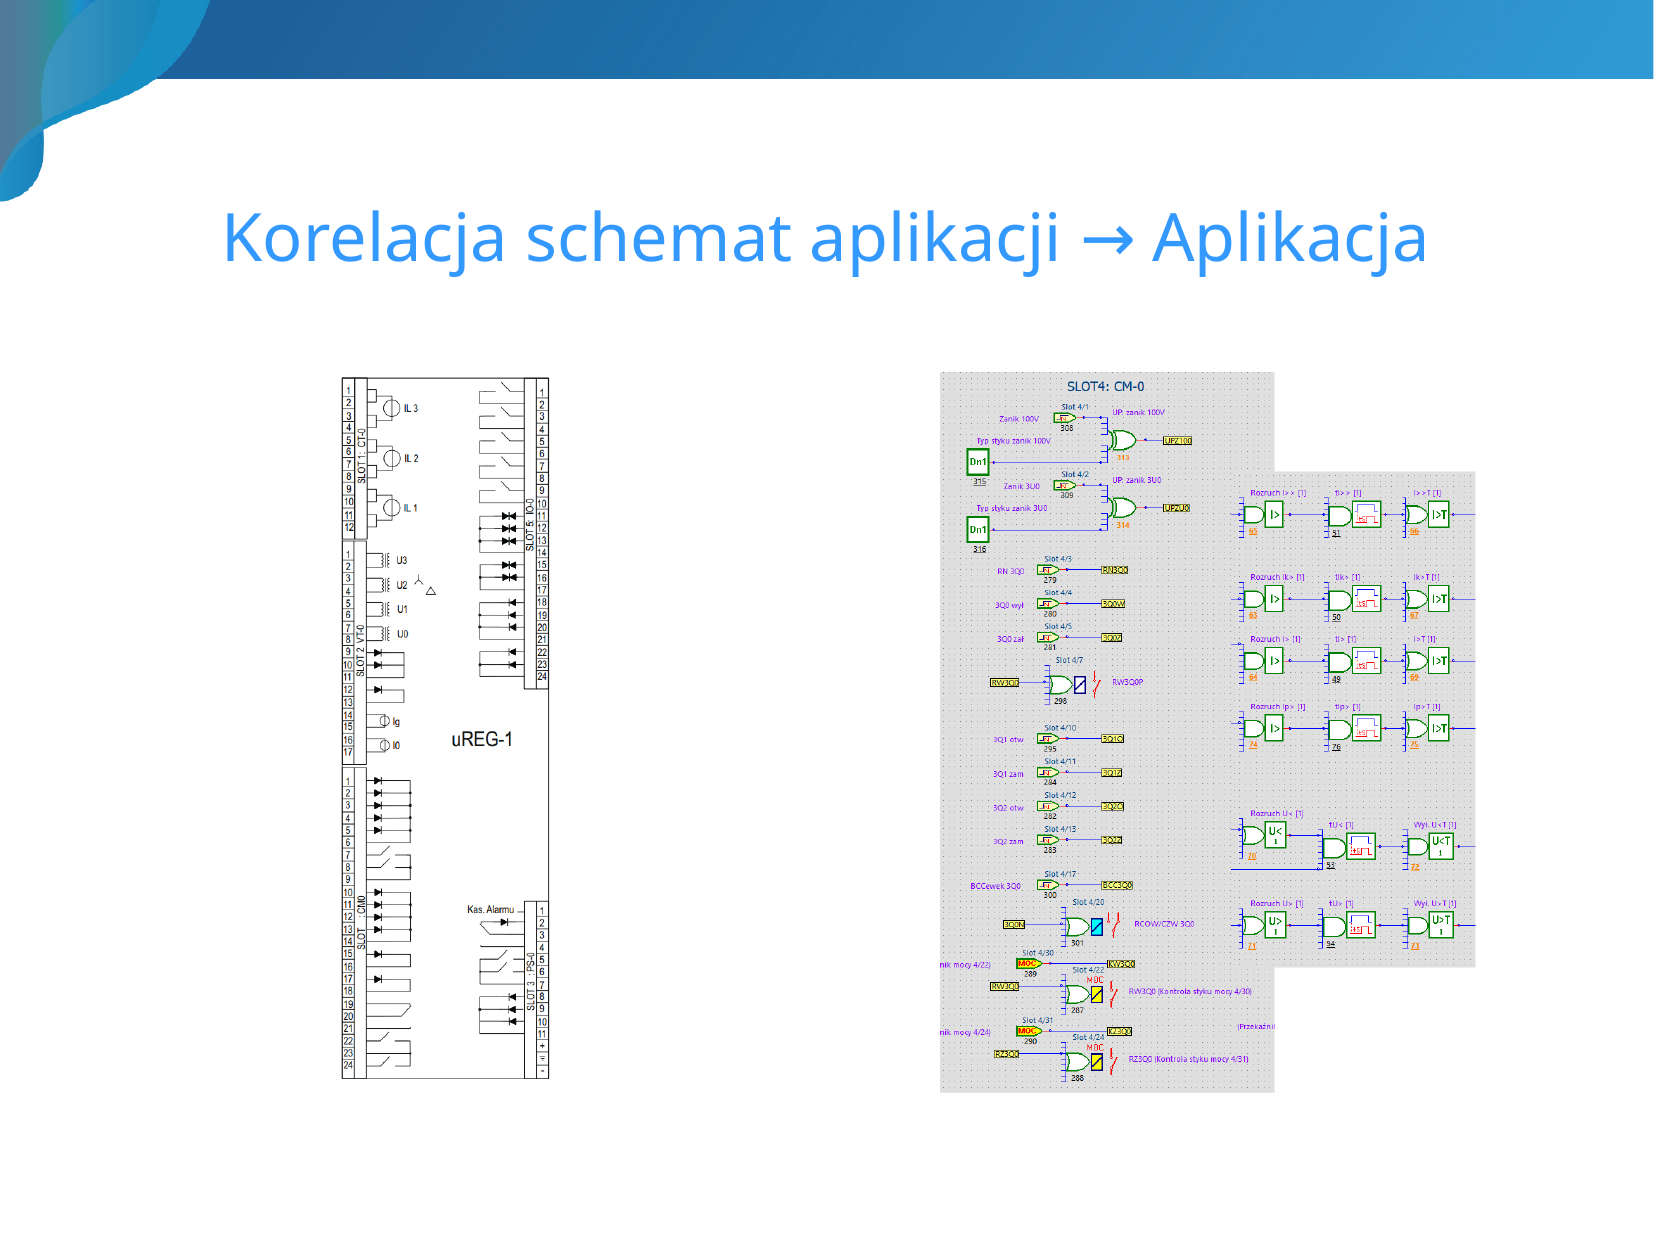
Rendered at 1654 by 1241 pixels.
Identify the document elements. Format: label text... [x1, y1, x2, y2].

title Korelacja schemat aplikacji → Aplikacja [82, 132, 1571, 340]
picture [0, 0, 1654, 1241]
